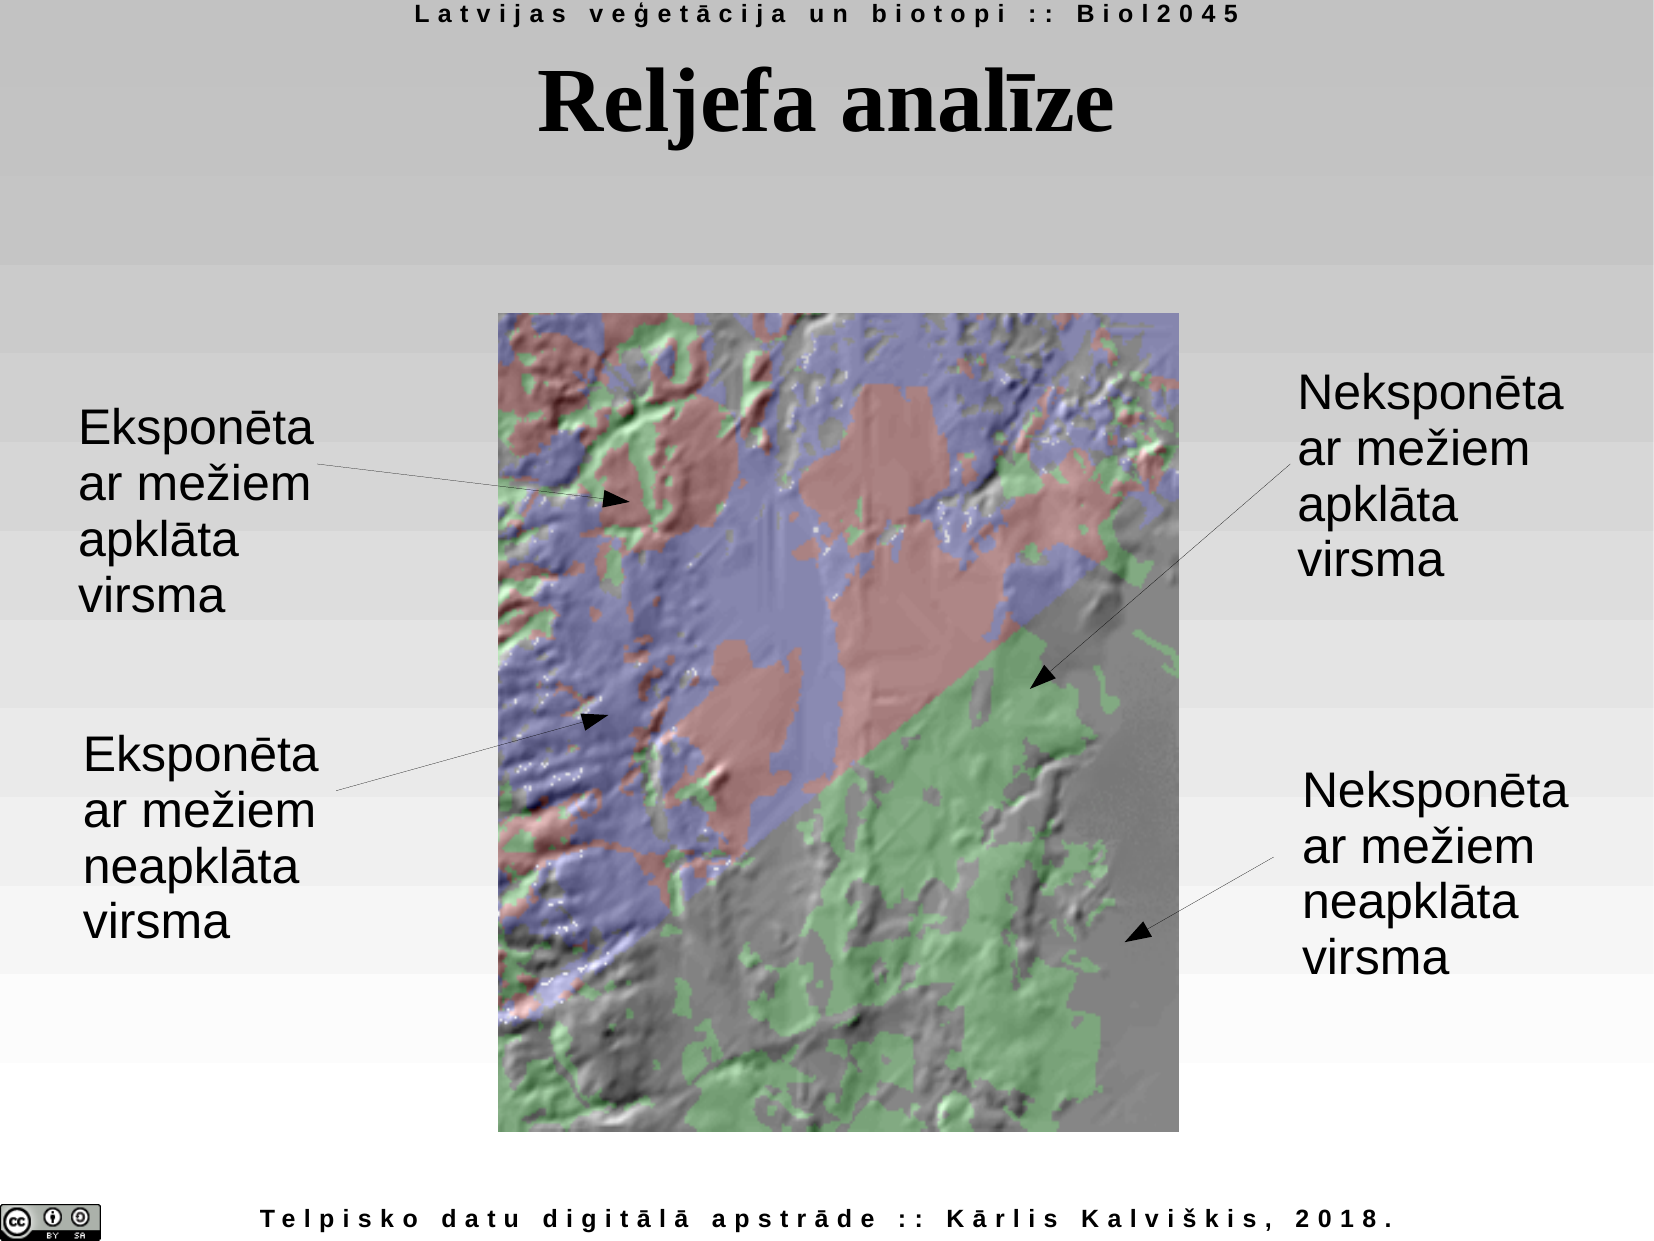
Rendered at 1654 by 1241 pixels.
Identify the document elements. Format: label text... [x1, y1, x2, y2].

title Reljefa analīze [29, 49, 1625, 296]
text_box Neksponēta ar mežiem apklāta virsma [1297, 363, 1565, 589]
text_box Neksponēta ar mežiem neapklāta virsma [1302, 760, 1569, 987]
picture [0, 0, 1654, 1241]
text_box Eksponēta ar mežiem neapklāta virsma [82, 725, 320, 951]
text_box Eksponēta ar mežiem apklāta virsma [78, 398, 315, 624]
